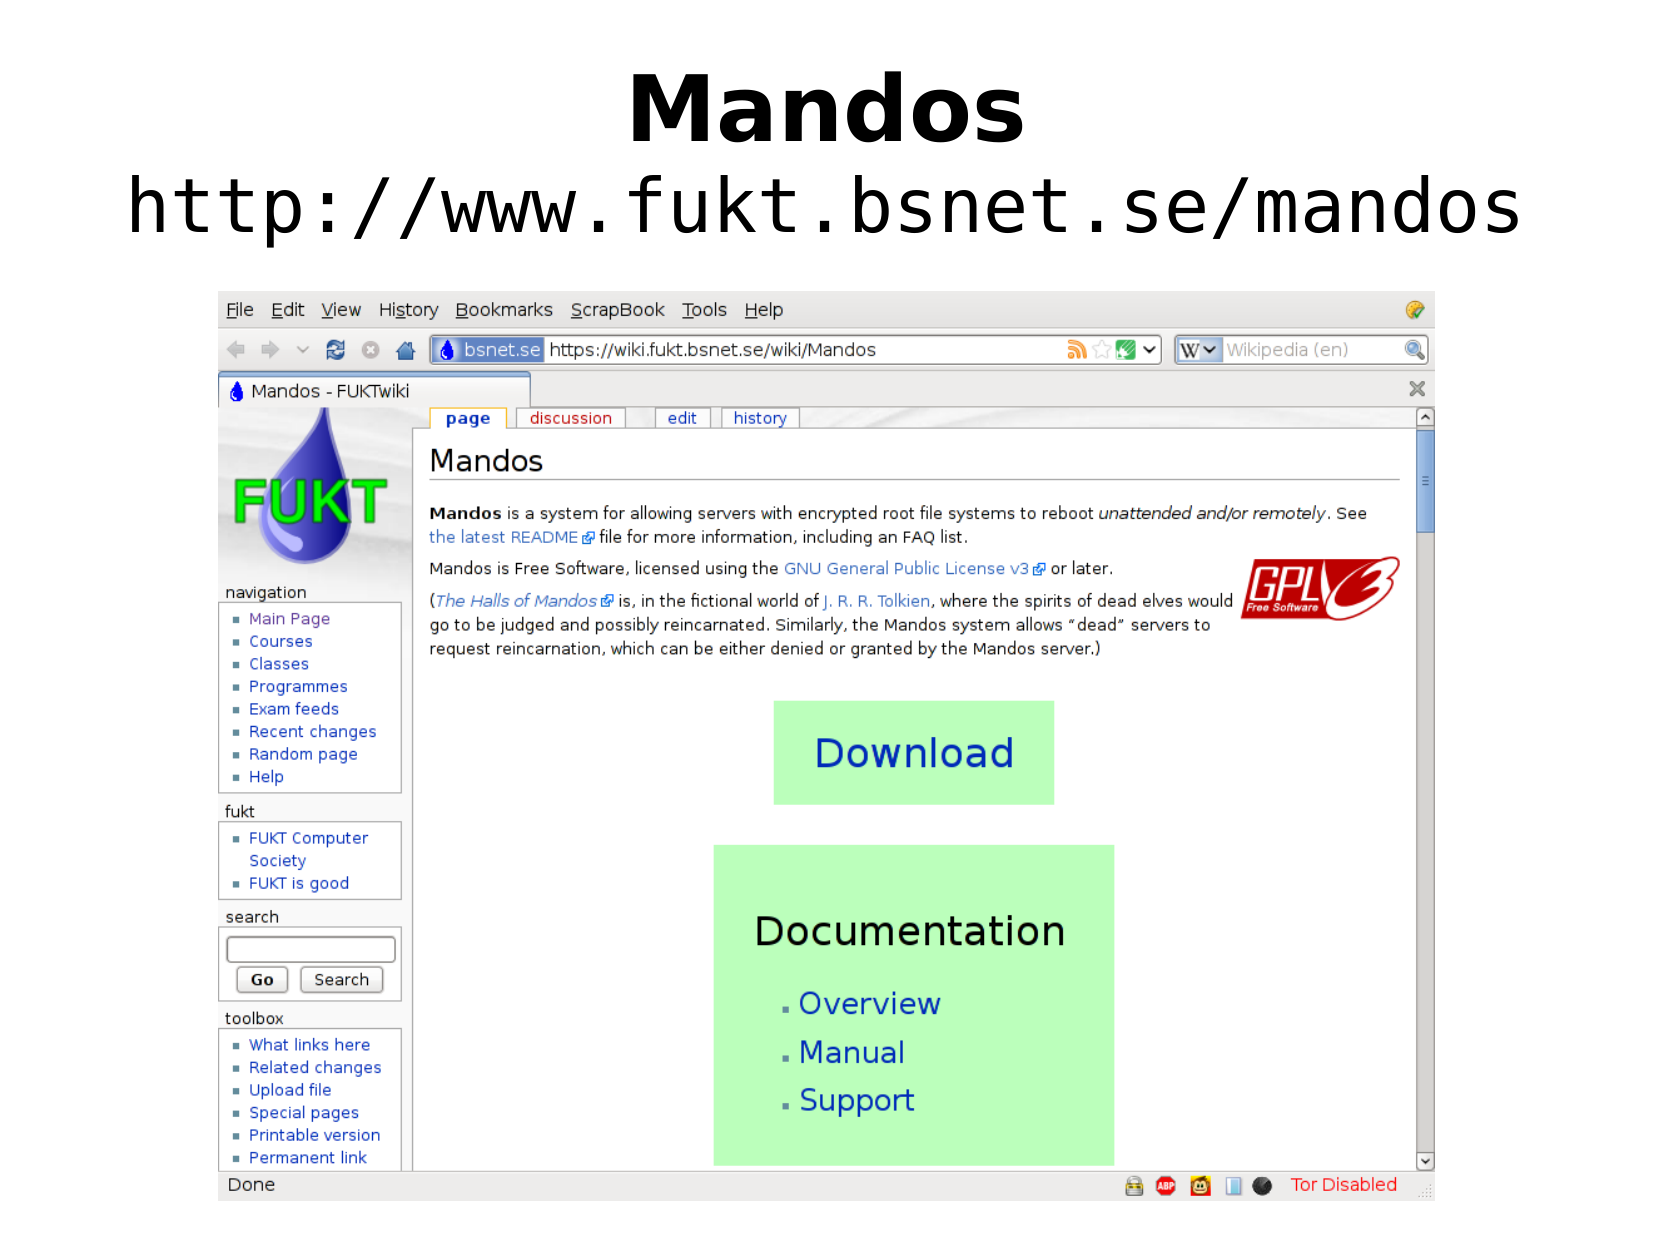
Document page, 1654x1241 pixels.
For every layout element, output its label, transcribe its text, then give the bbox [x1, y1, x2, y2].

title Mandos http://www.fukt.bsnet.se/mandos [82, 49, 1571, 257]
picture [218, 291, 1435, 1201]
